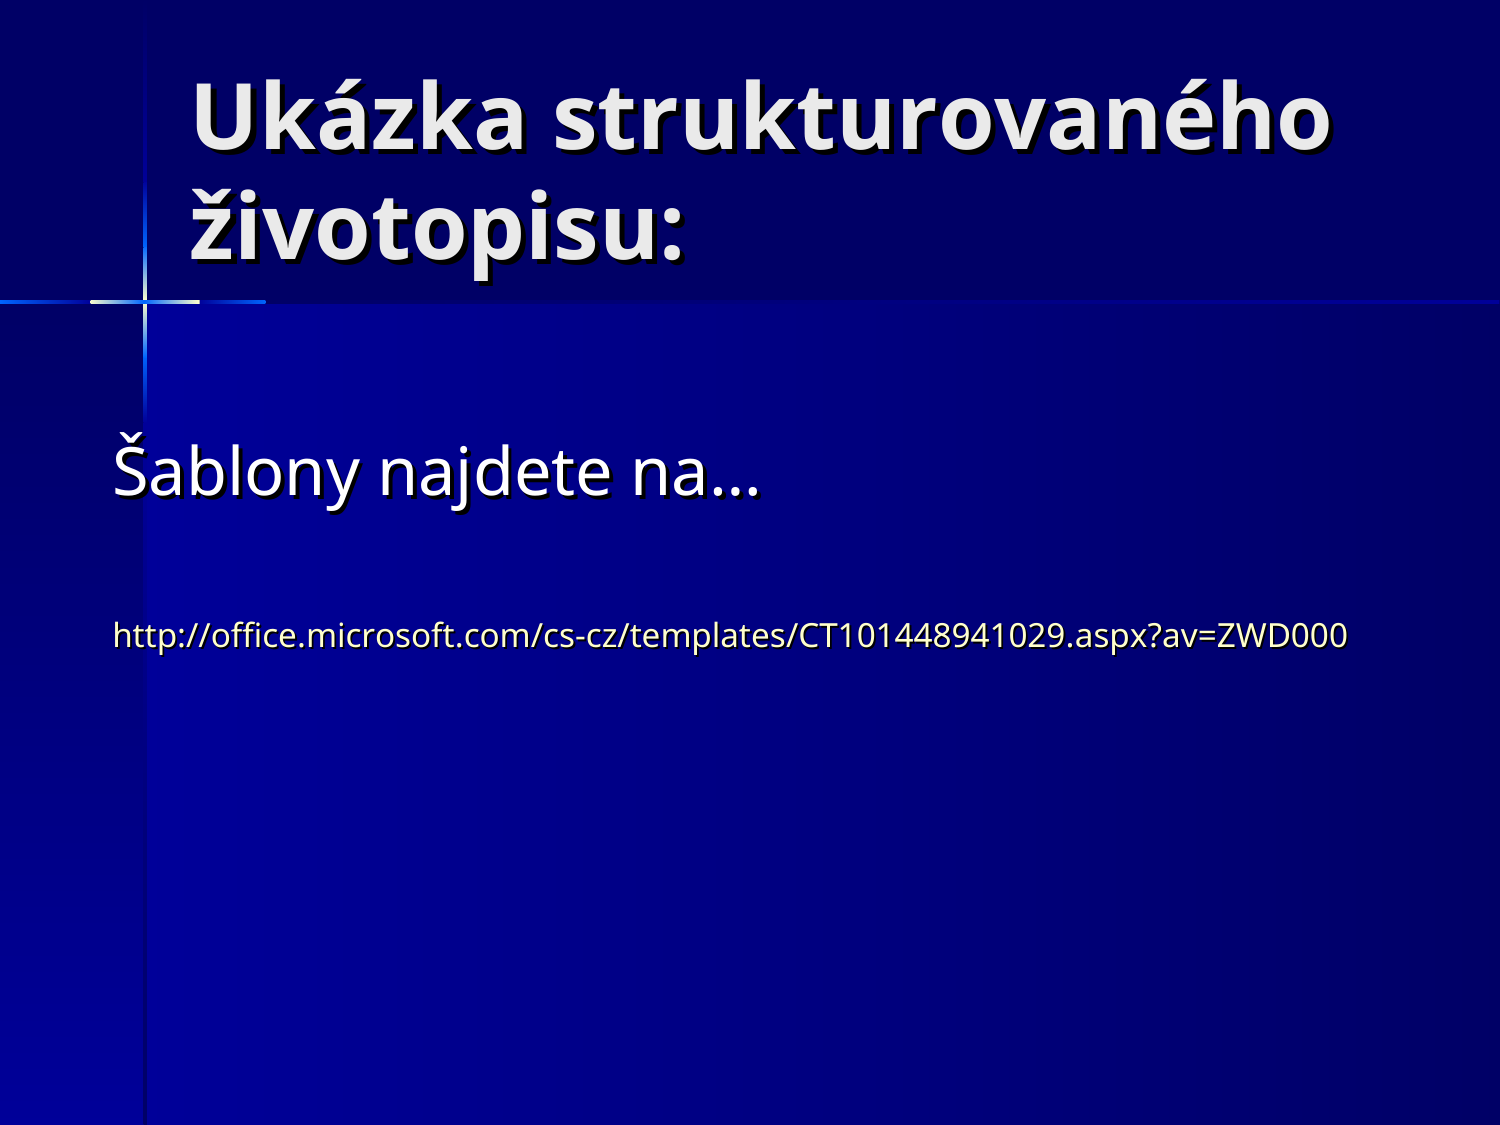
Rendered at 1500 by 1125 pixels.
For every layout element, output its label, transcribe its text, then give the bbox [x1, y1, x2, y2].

title Ukázka strukturovaného životopisu: [174, 49, 1413, 285]
list Šablony najdete na… http://office.microsoft.com/cs-cz/templates/CT101448941029.aspx?av=ZWD000 [41, 324, 1413, 1001]
